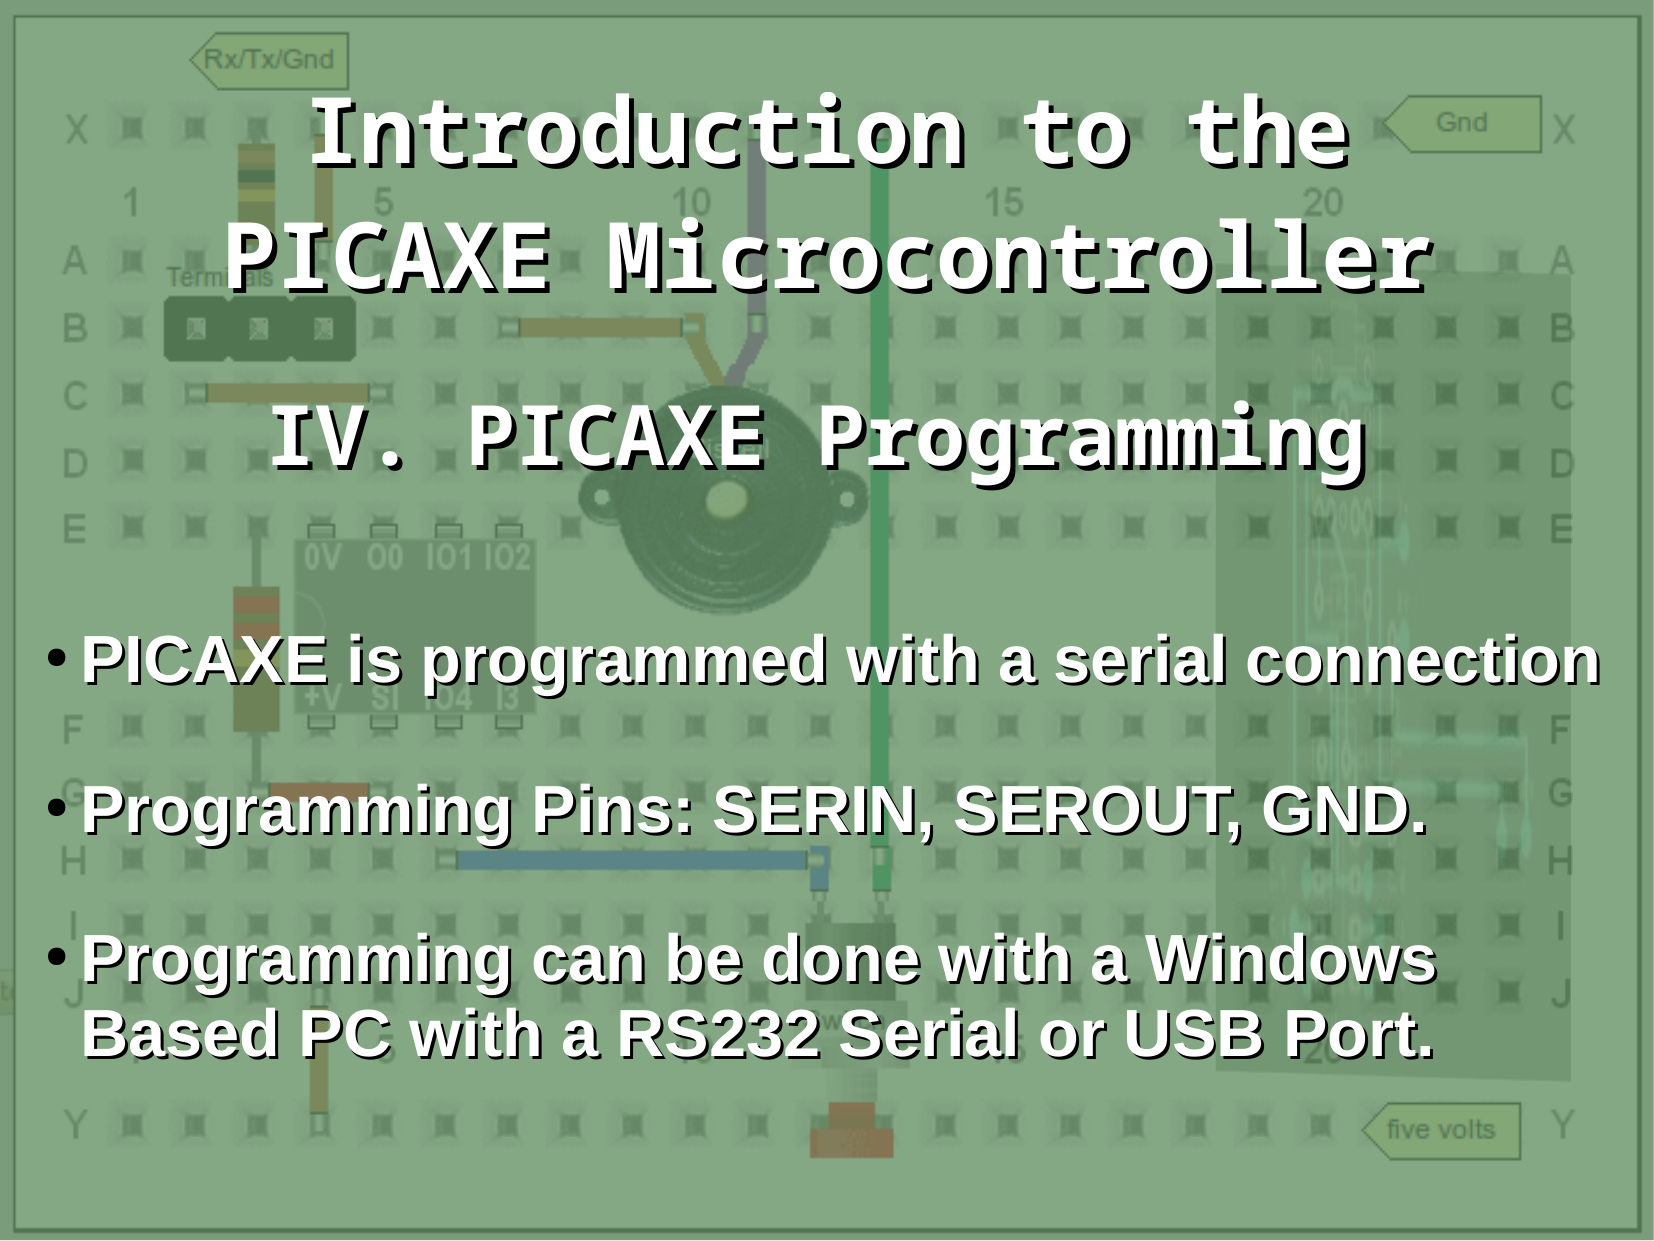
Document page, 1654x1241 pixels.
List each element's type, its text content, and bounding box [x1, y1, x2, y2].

subtitle IV. PICAXE Programming [71, 1079, 1561, 1154]
subtitle IV. PICAXE Programming [71, 405, 1561, 615]
picture [0, 0, 1654, 1241]
text_box PICAXE is programmed with a serial connection Programming Pins: SERIN, SEROUT, GND. Programming can be done with a Windows Based PC with a RS232 Serial or USB Port. [30, 615, 1618, 1079]
title Introduction to the PICAXE Microcontroller [82, 75, 1571, 306]
